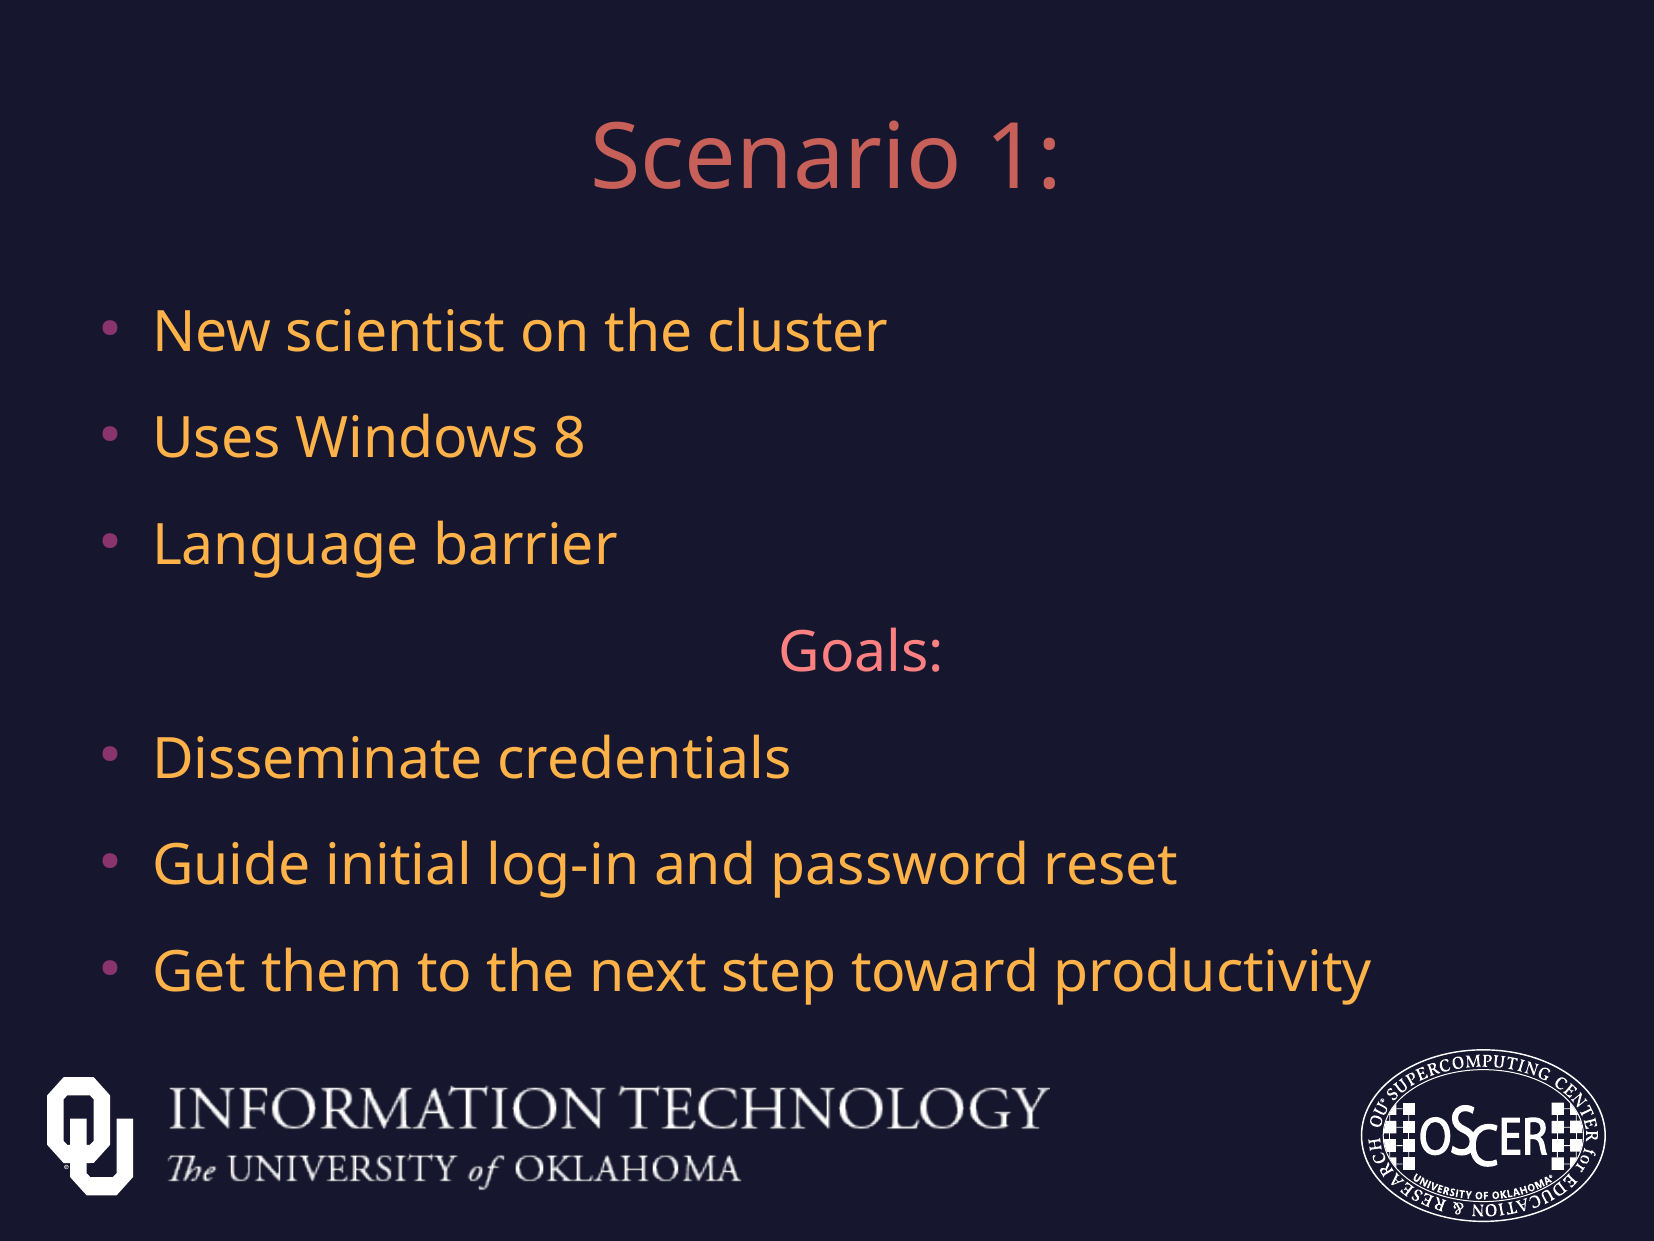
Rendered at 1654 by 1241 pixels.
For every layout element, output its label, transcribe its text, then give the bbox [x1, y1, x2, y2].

picture [159, 1075, 1050, 1195]
title Scenario 1: [82, 49, 1571, 257]
list New scientist on the cluster Uses Windows 8 Language barrier Goals: Disseminate credentials Guide initial log-in and password reset Get them to the next step toward productivity [82, 290, 1571, 1010]
